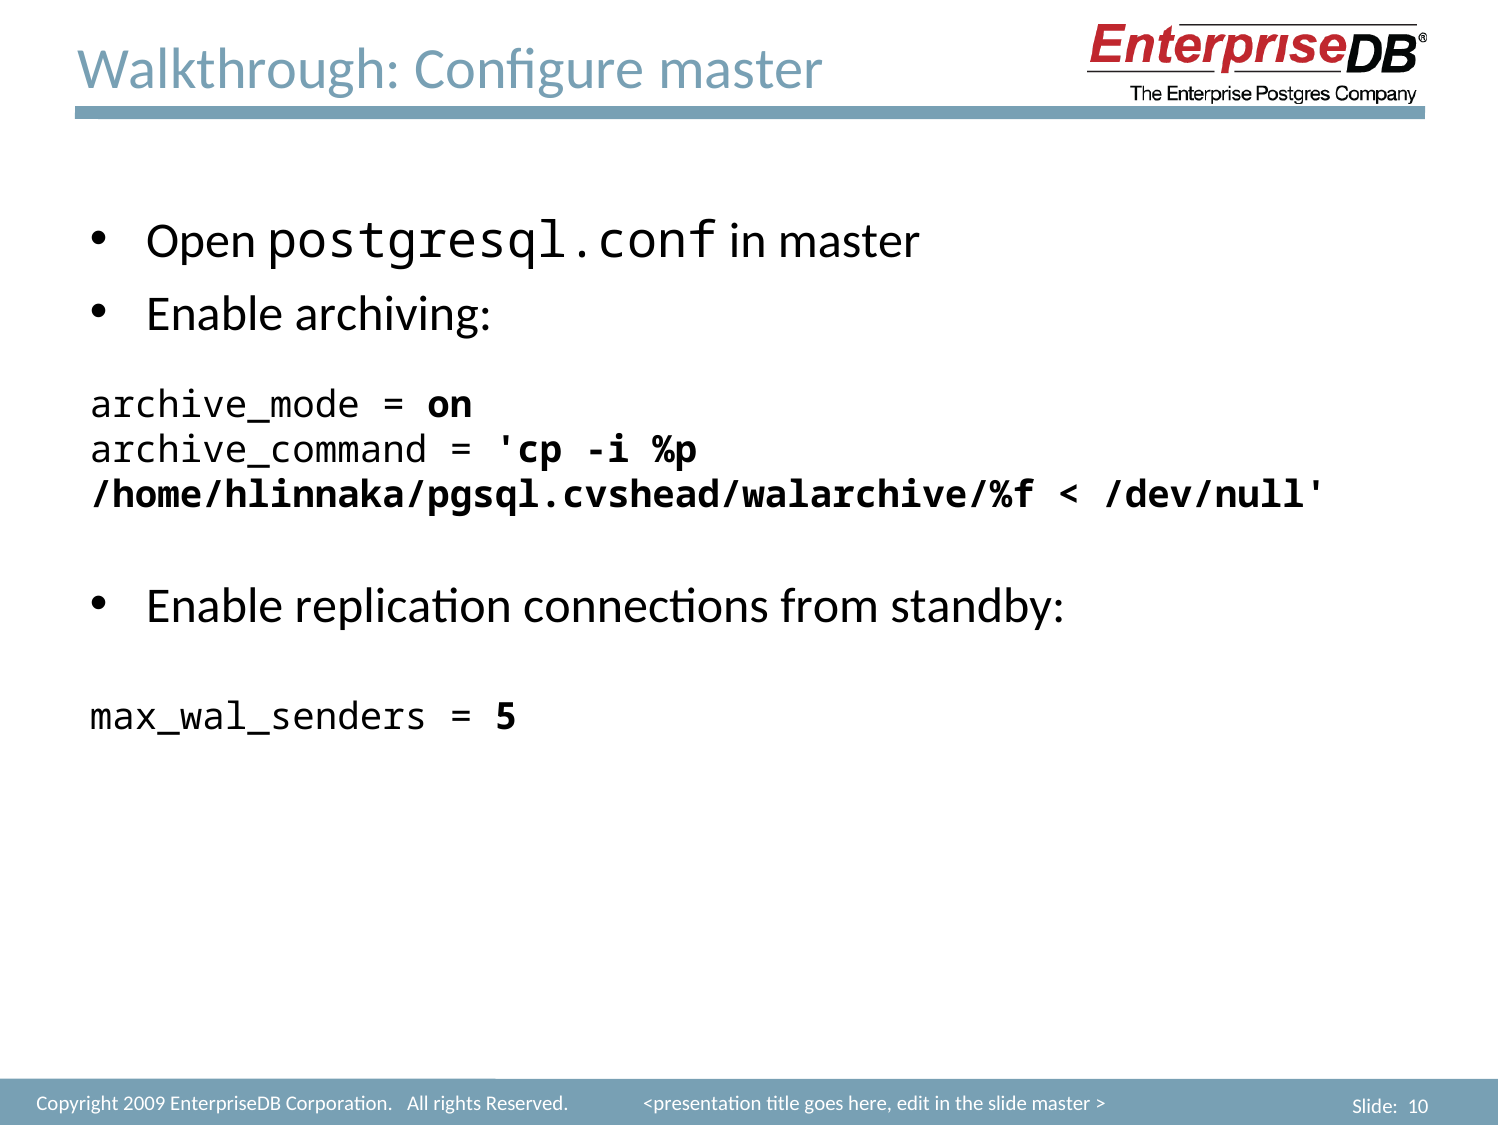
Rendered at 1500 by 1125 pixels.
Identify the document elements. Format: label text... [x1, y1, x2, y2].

list Open postgresql.conf in master Enable archiving: archive_mode = on archive_command = 'cp -i %p /home/hlinnaka/pgsql.cvshead/walarchive/%f < /dev/null' Enable replication connections from standby: max_wal_senders = 5 [75, 200, 1426, 943]
title Walkthrough: Configure master [62, 4, 1088, 126]
picture [1088, 24, 1427, 104]
